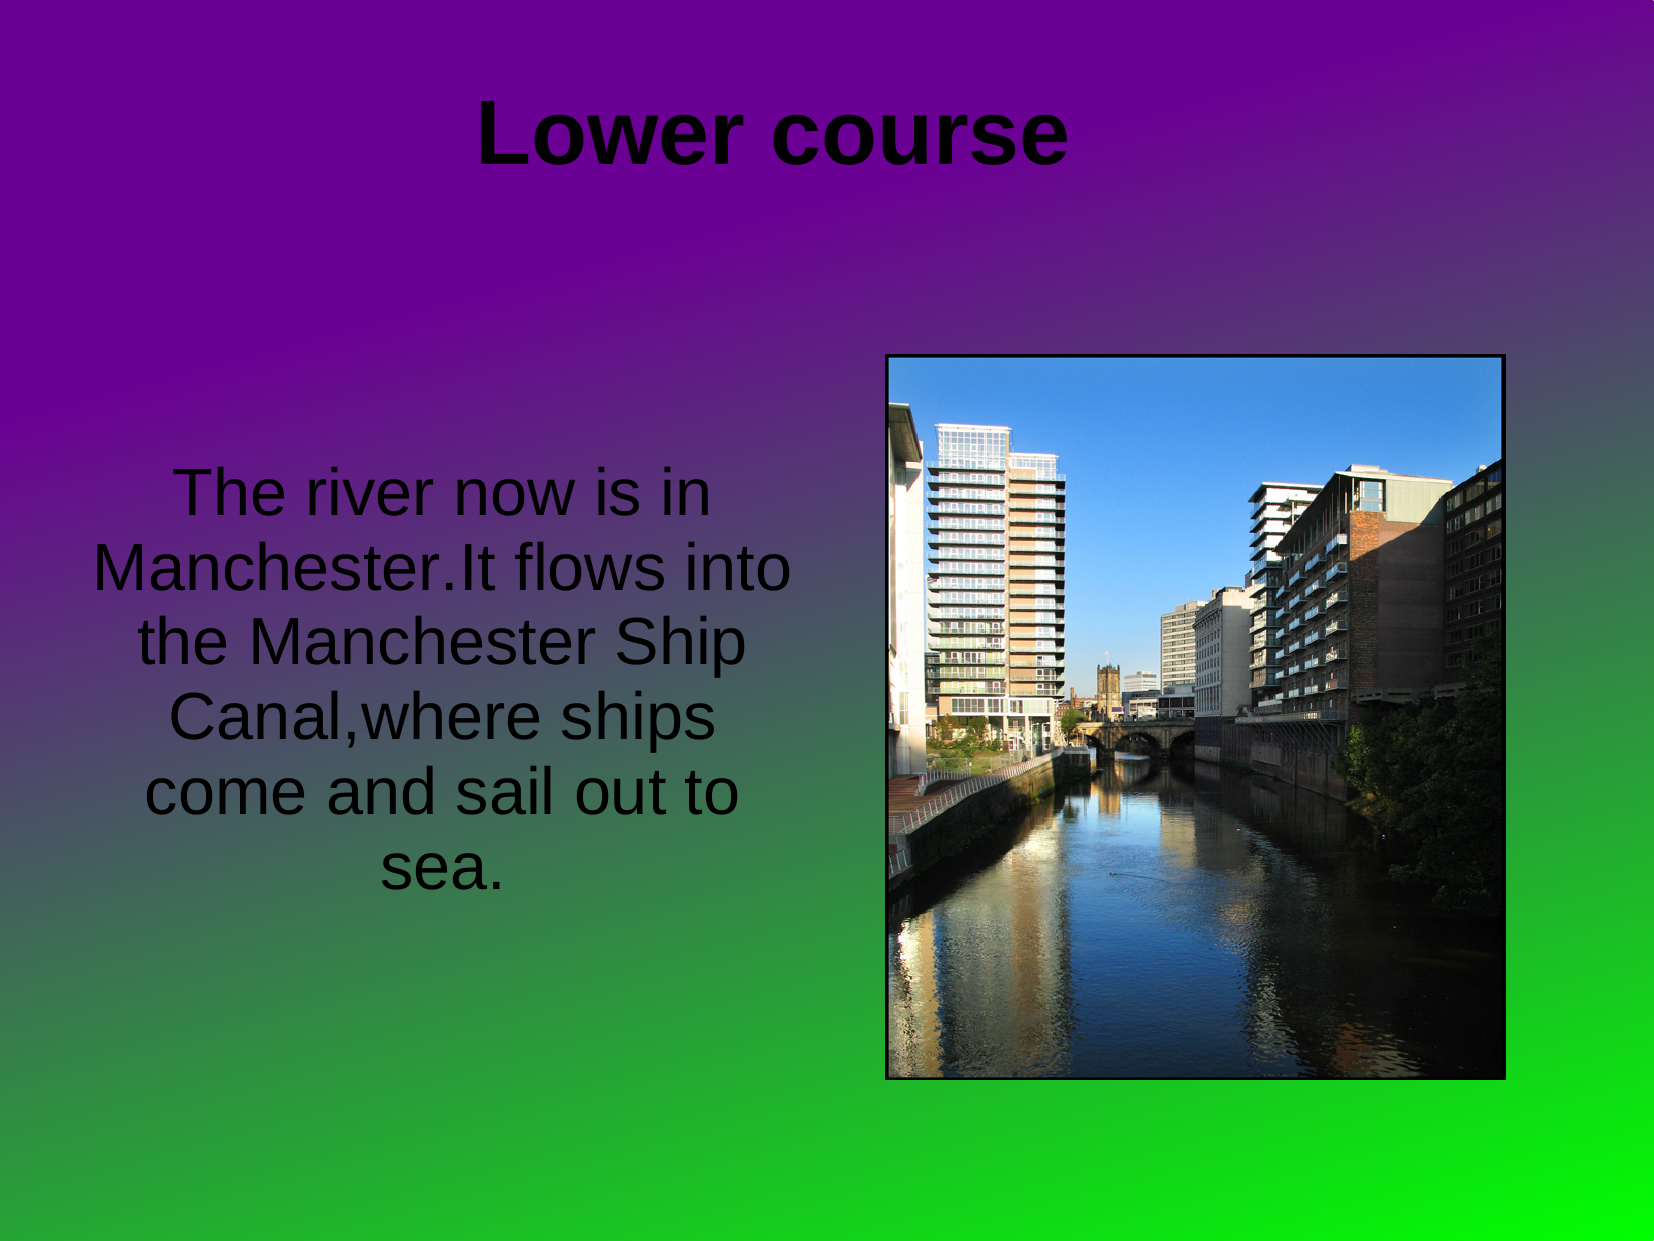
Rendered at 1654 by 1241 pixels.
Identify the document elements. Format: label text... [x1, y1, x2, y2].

title Lower course [29, 29, 1518, 237]
subtitle The river now is in Manchester.It flows into the Manchester Ship Canal,where ships come and sail out to sea. [88, 236, 798, 1123]
picture [885, 354, 1506, 1081]
